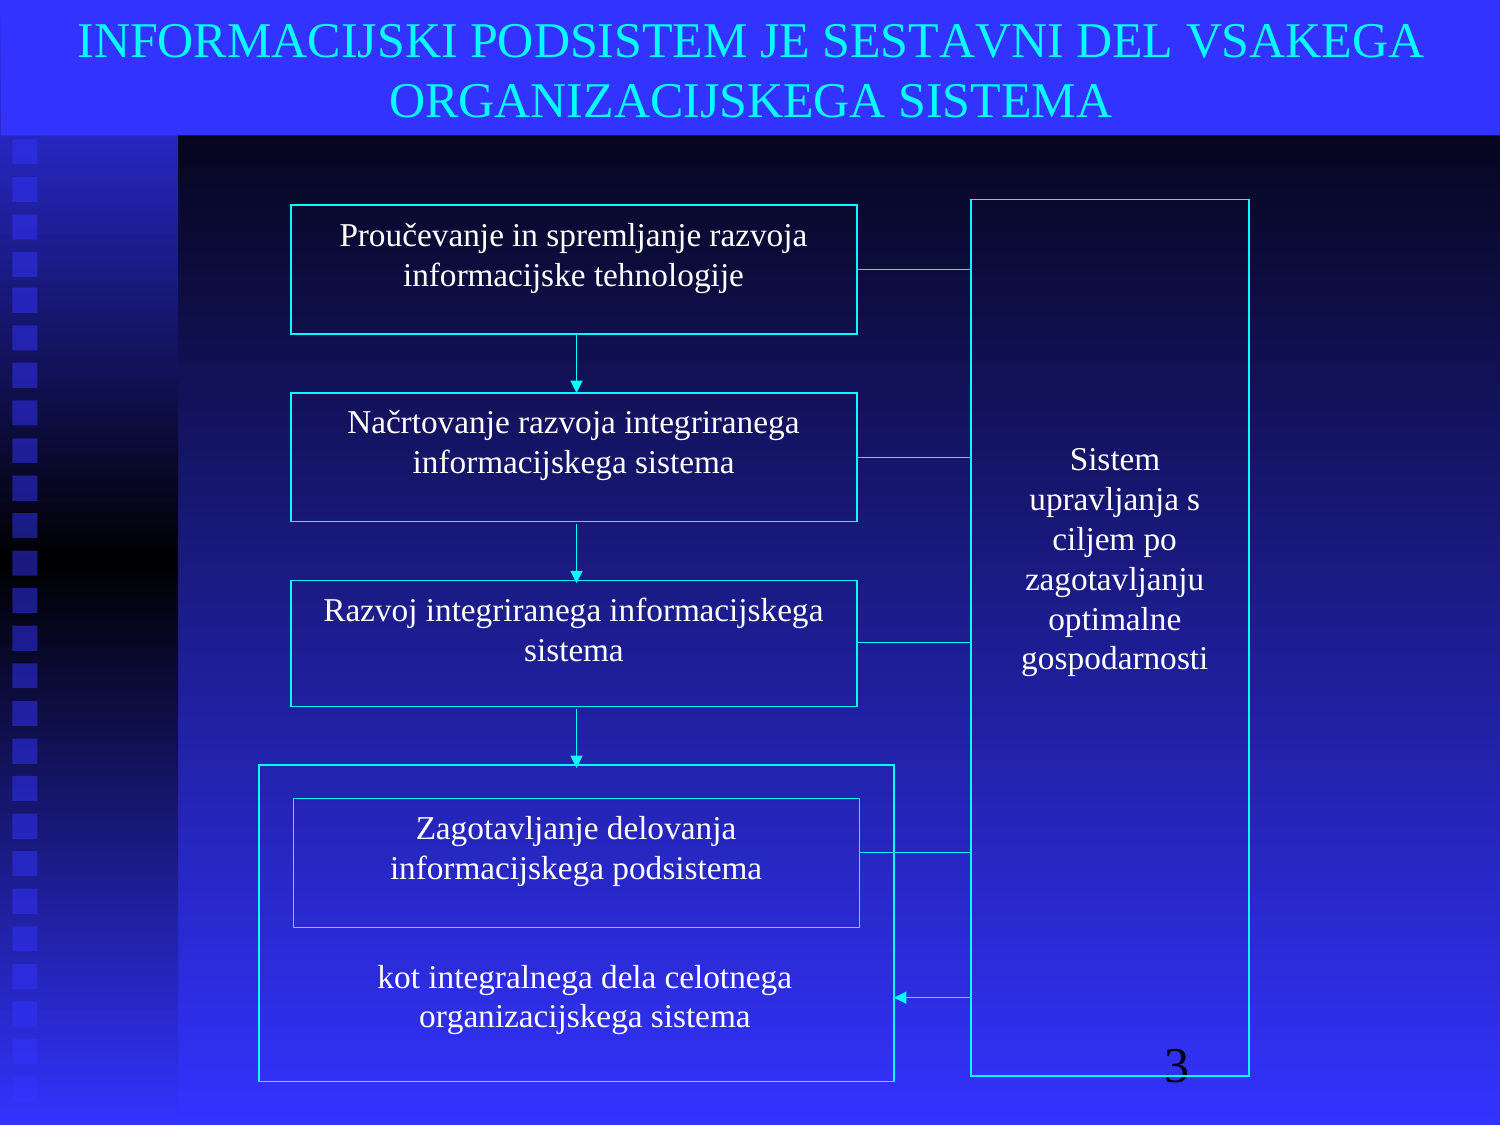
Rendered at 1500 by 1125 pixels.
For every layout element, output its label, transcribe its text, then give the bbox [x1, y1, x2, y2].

text_box INFORMACIJSKI PODSISTEM JE SESTAVNI DEL VSAKEGA ORGANIZACIJSKEGA SISTEMA [0, 0, 1500, 136]
text_box Razvoj integriranega informacijskega sistema [291, 580, 857, 707]
text_box kot integralnega dela celotnega organizacijskega sistema [328, 947, 843, 1068]
text_box Zagotavljanje delovanja informacijskega podsistema [293, 798, 860, 928]
text_box Proučevanje in spremljanje razvoja informacijske tehnologije [291, 205, 857, 335]
text_box Sistem upravljanja s ciljem po zagotavljanju optimalne gospodarnosti [993, 429, 1237, 811]
text_box Načrtovanje razvoja integriranega informacijskega sistema [291, 392, 857, 522]
